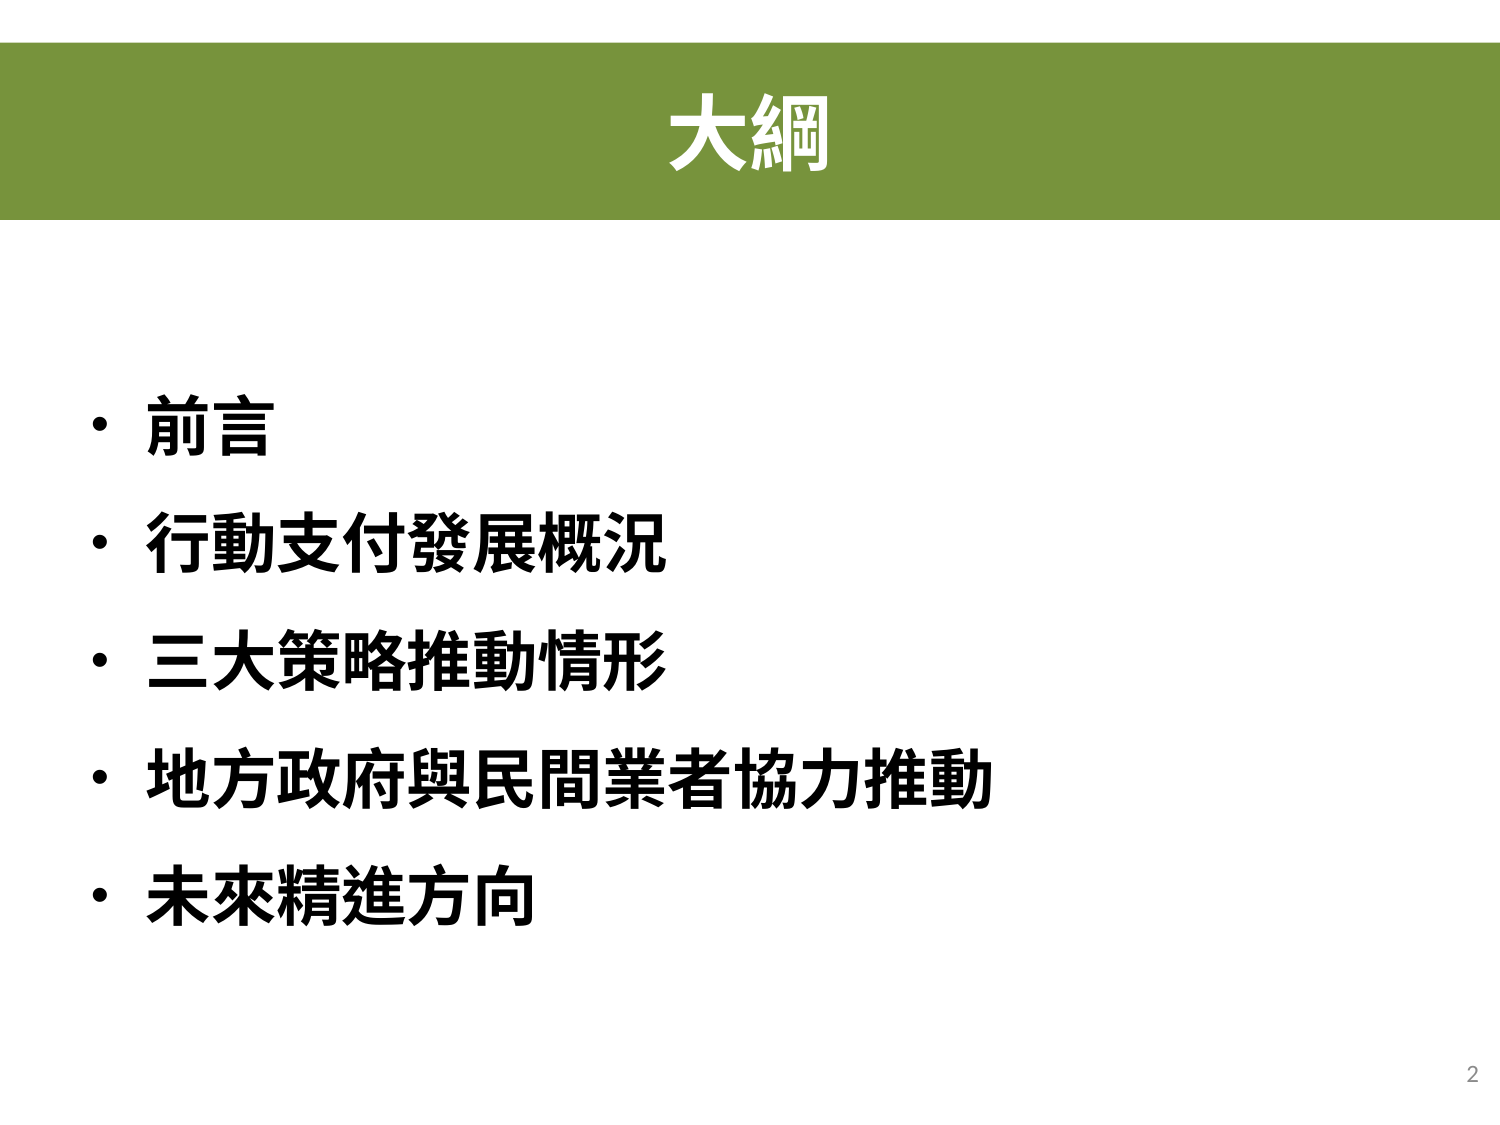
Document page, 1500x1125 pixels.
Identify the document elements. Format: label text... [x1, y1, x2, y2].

slide_number <編號> [1144, 1042, 1495, 1103]
list 前言 行動支付發展概況 三大策略推動情形 地方政府與民間業者協力推動 未來精進方向 [75, 338, 1425, 946]
text_box 大綱 [0, 42, 1500, 220]
